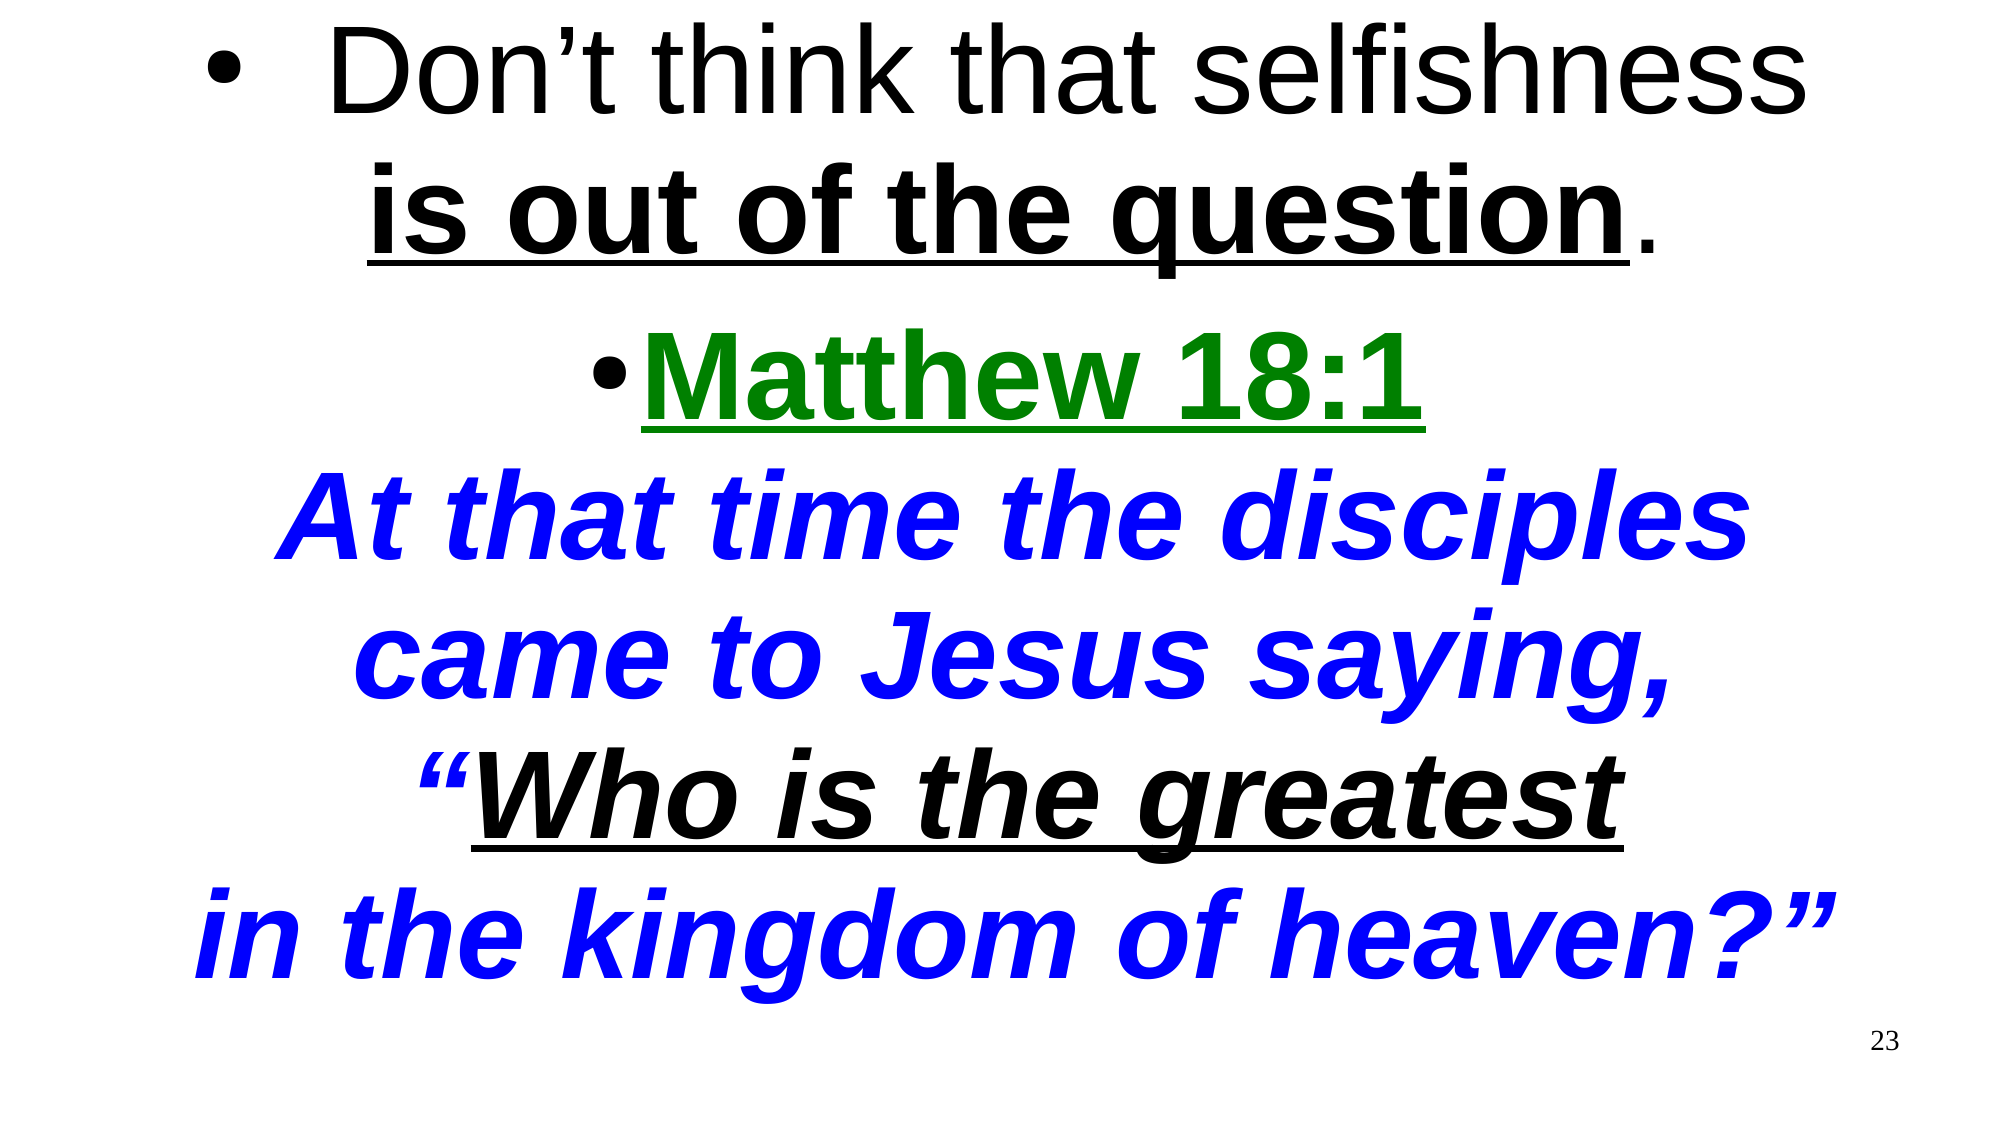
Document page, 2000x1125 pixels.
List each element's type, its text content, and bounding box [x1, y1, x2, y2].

list Don’t think that selfishness is out of the question. Matthew 18:1 At that time the disciples came to Jesus saying, “Who is the greatest in the kingdom of heaven?” [0, 0, 1996, 1123]
